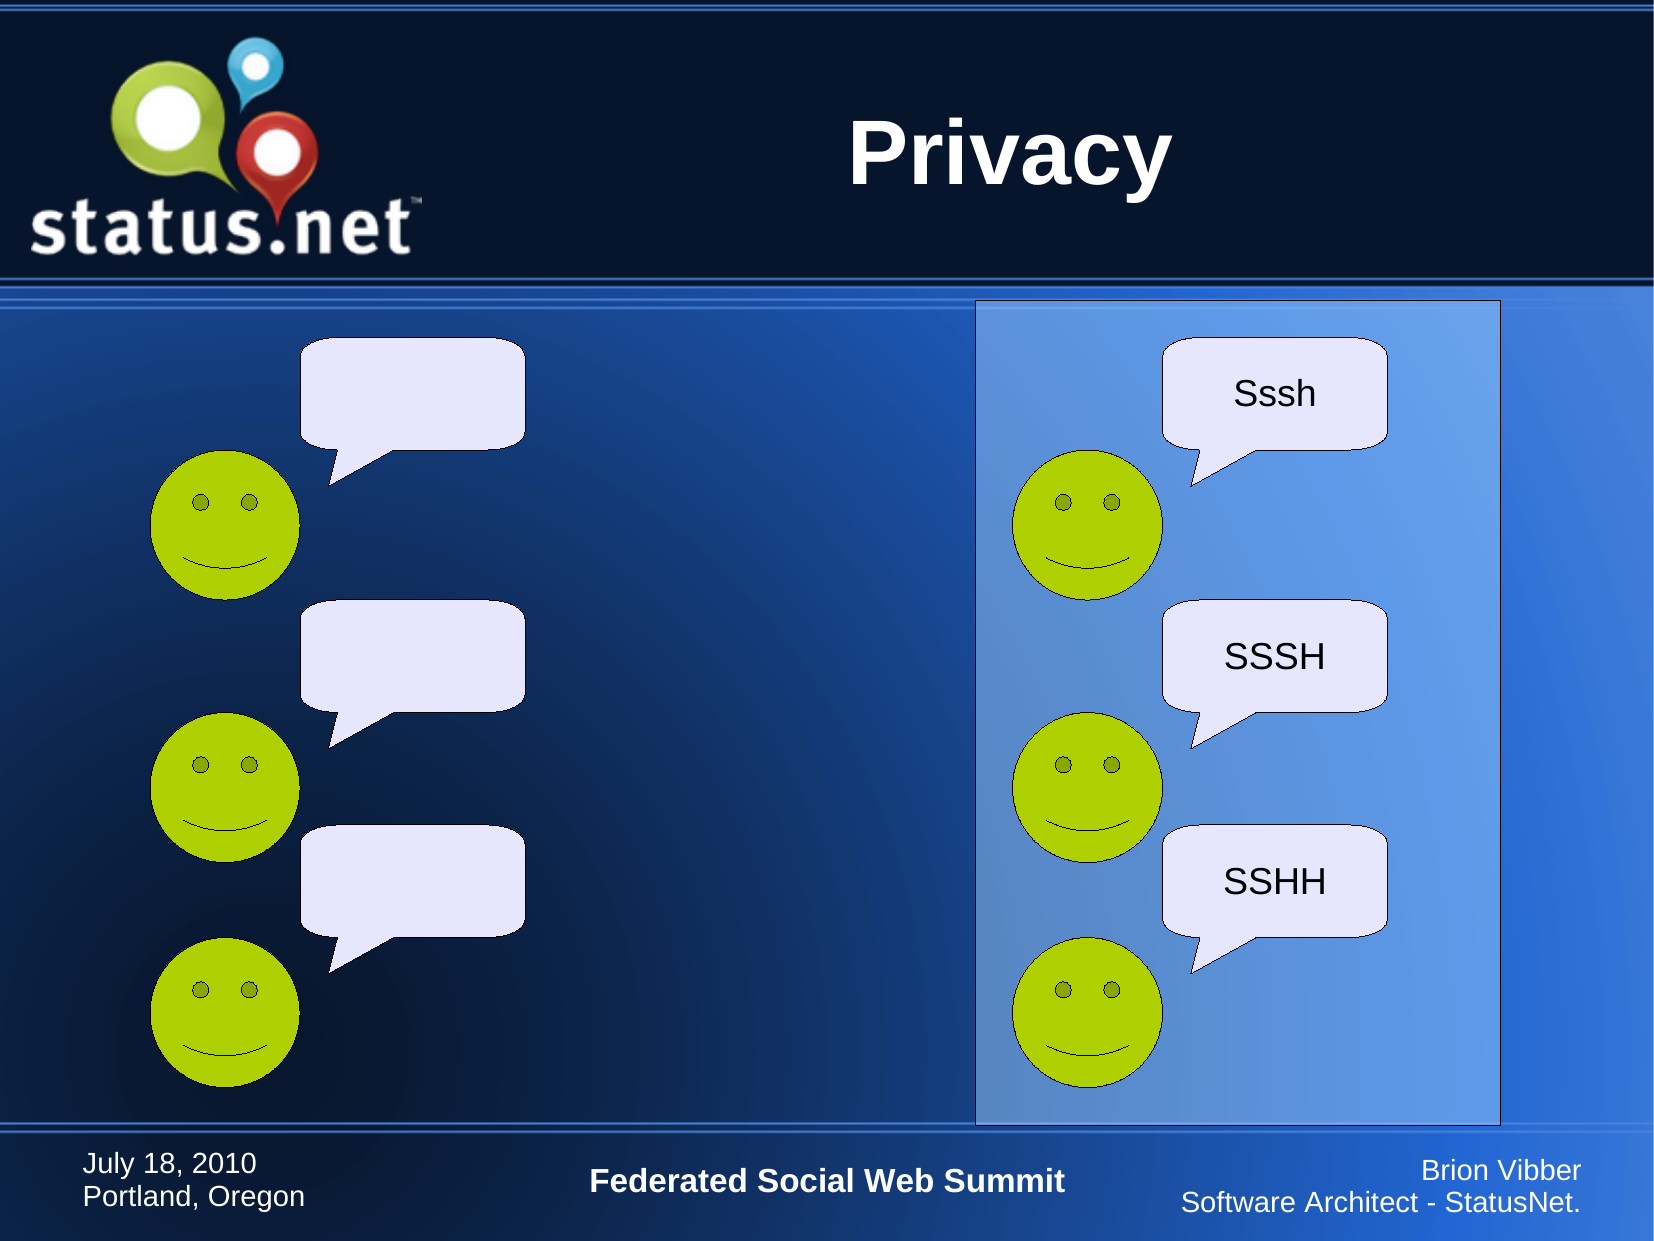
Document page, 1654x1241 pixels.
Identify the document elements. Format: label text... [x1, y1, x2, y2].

text_box [150, 712, 301, 863]
text_box Sssh [1162, 337, 1388, 487]
picture [0, 0, 1654, 1241]
text_box [150, 937, 301, 1088]
text_box [150, 450, 301, 601]
text_box [300, 824, 526, 974]
text_box [300, 337, 526, 487]
text_box [300, 599, 526, 749]
title Privacy [450, 49, 1571, 257]
text_box SSSH [1162, 599, 1388, 749]
text_box [975, 300, 1501, 1126]
text_box SSHH [1162, 824, 1388, 974]
